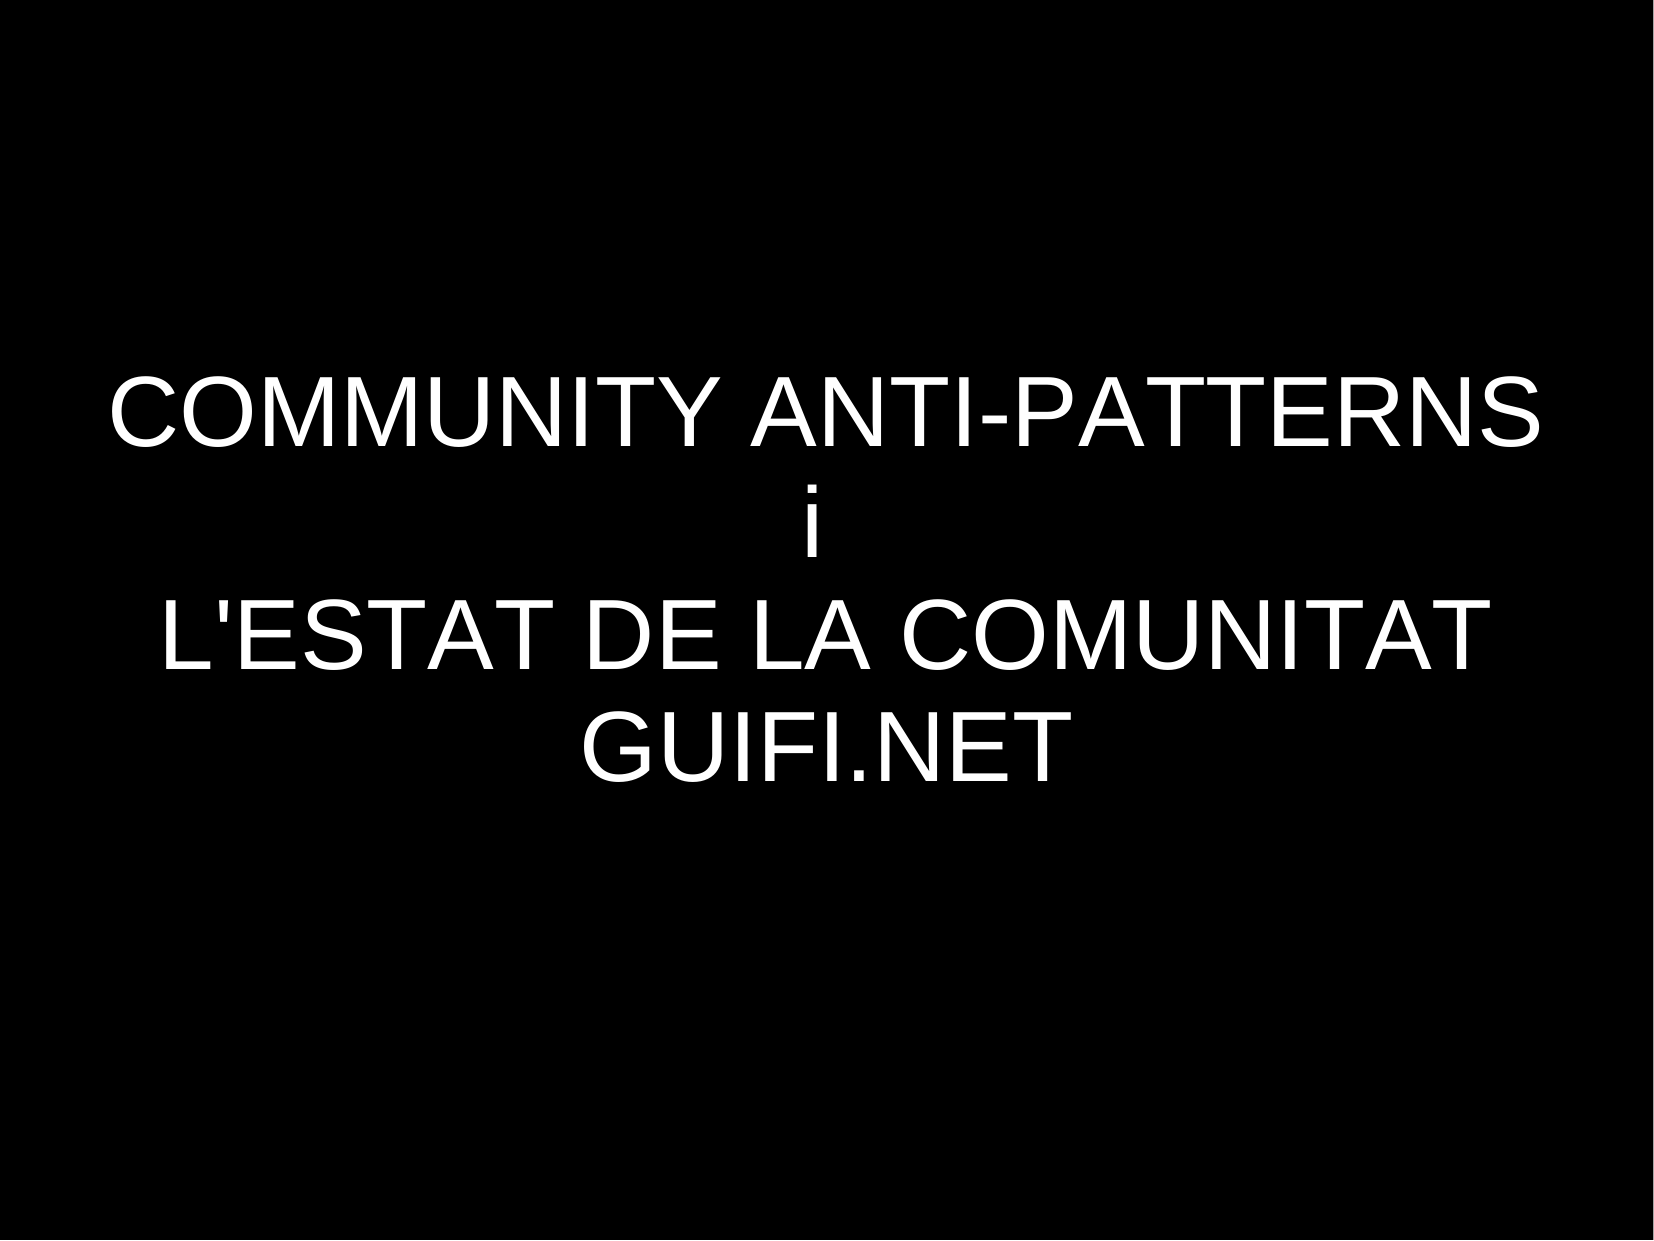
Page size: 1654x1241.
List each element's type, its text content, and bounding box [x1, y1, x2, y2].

subtitle COMMUNITY ANTI-PATTERNS i L'ESTAT DE LA COMUNITAT GUIFI.NET [82, 49, 1571, 1109]
